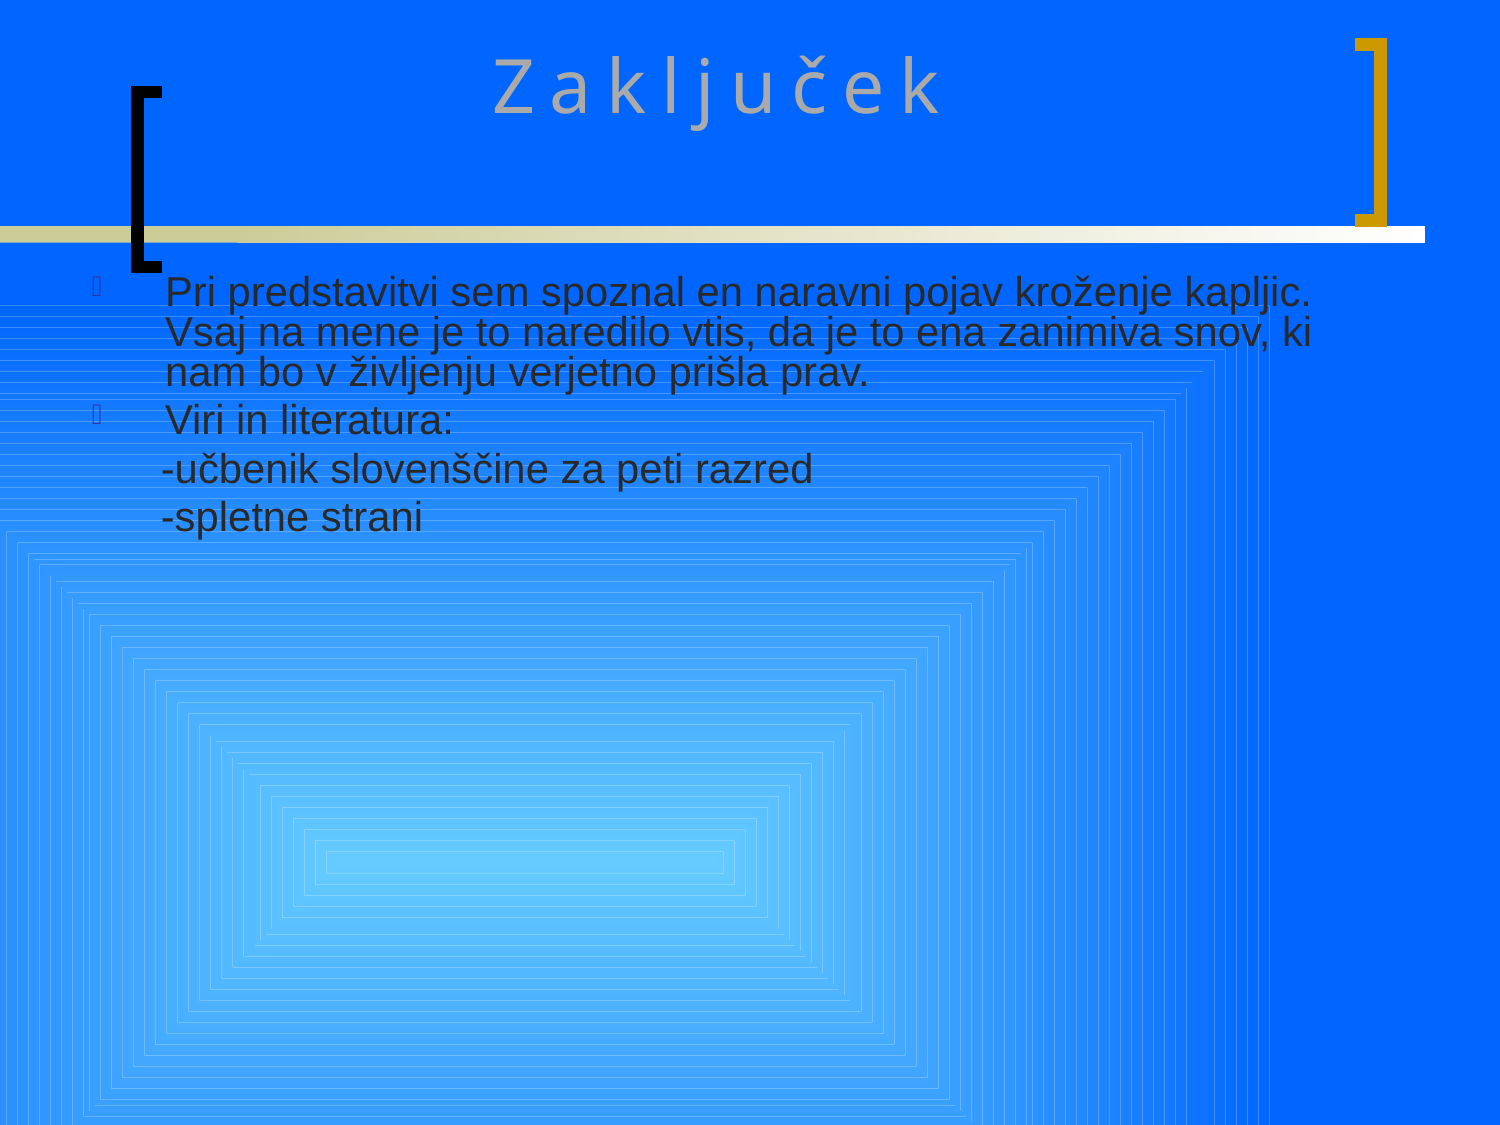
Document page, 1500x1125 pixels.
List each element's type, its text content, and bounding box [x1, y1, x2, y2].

list Pri predstavitvi sem spoznal en naravni pojav kroženje kapljic. Vsaj na mene je to naredilo vtis, da je to ena zanimiva snov, ki nam bo v življenju verjetno prišla prav. Viri in literatura: -učbenik slovenščine za peti razred -spletne strani [76, 267, 1334, 1071]
text_box Zaključek [442, 30, 990, 244]
